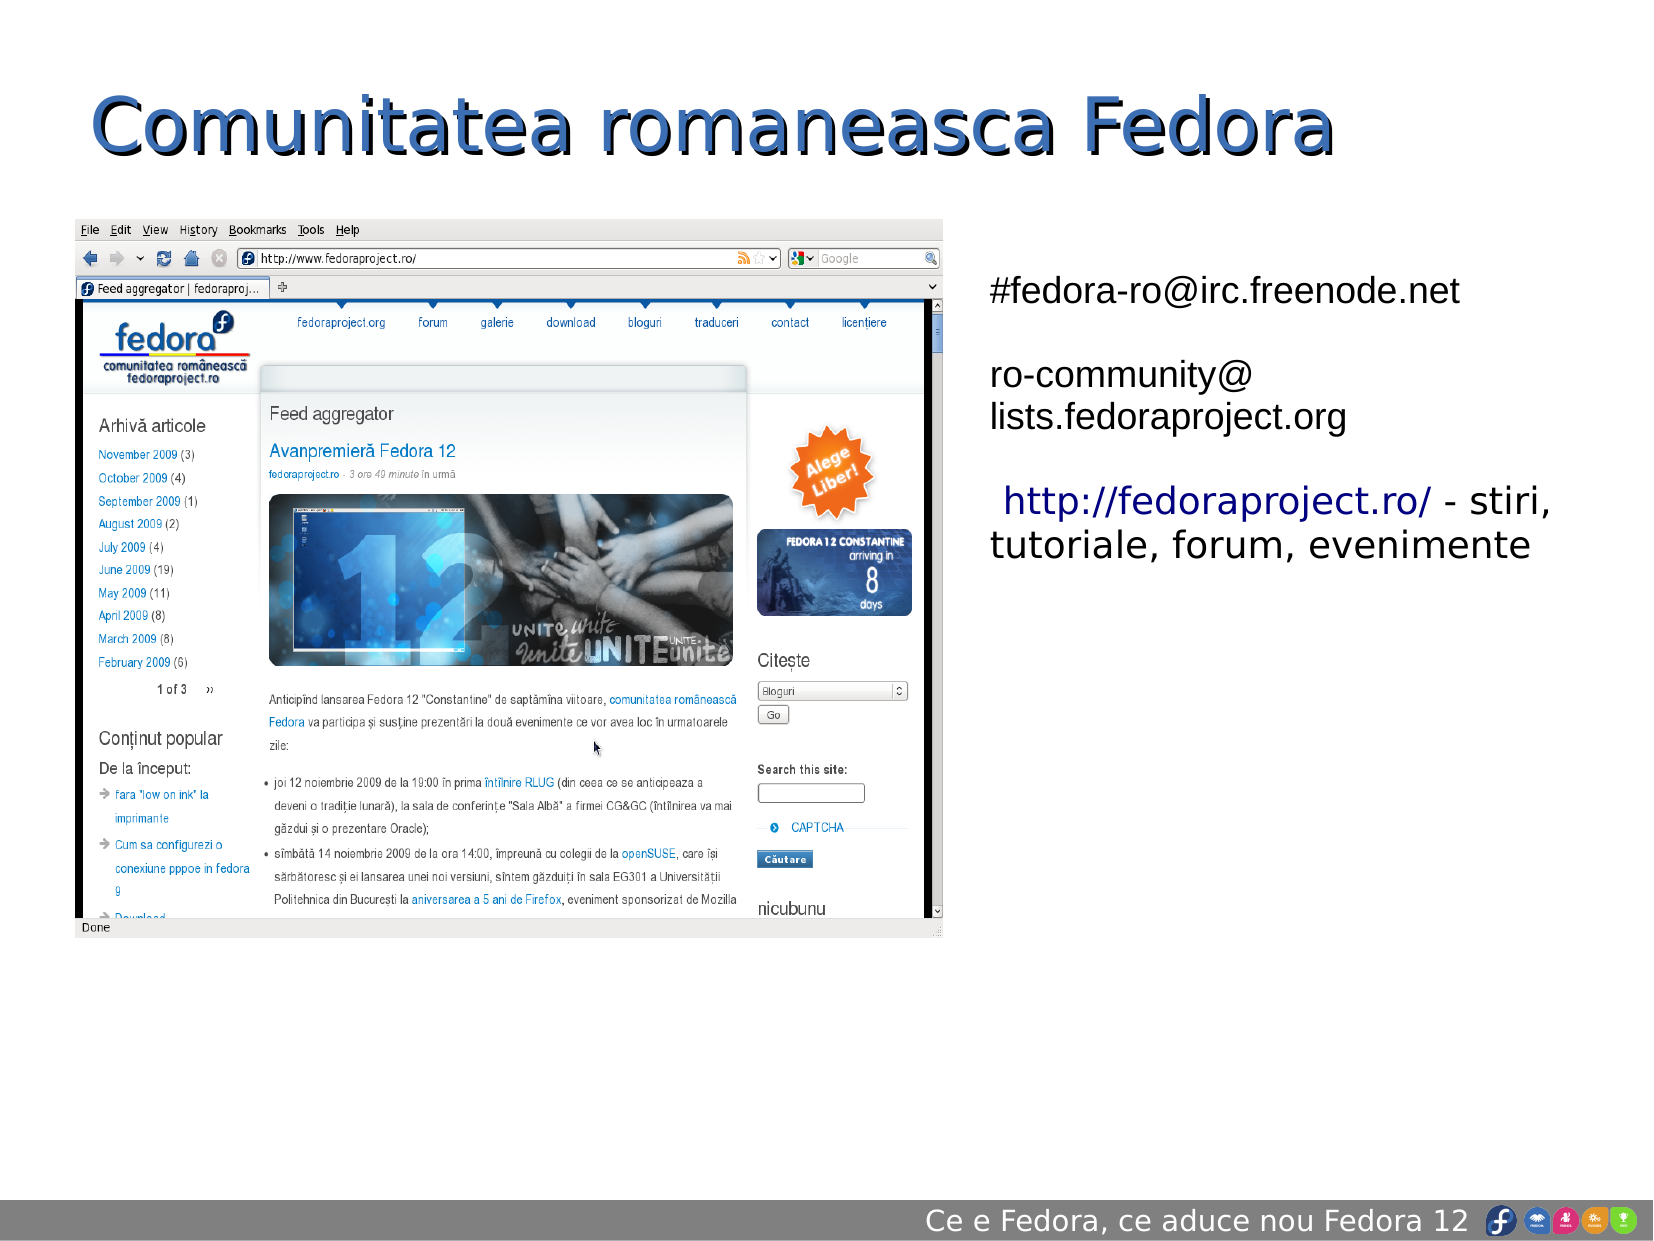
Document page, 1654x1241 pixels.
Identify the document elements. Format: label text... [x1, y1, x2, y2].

text_box Ce e Fedora, ce aduce nou Fedora 12 [910, 1197, 1486, 1241]
picture [1486, 1205, 1517, 1236]
picture [1524, 1207, 1637, 1234]
text_box #fedora-ro@irc.freenode.net ro-community@ lists.fedoraproject.org http://fedoraproject.ro/ - stiri, tutoriale, forum, evenimente [975, 262, 1613, 659]
picture [75, 219, 943, 938]
text_box [0, 1200, 910, 1241]
text_box Comunitatea romaneasca Fedora [75, 75, 1352, 178]
text_box [1486, 1200, 1653, 1241]
